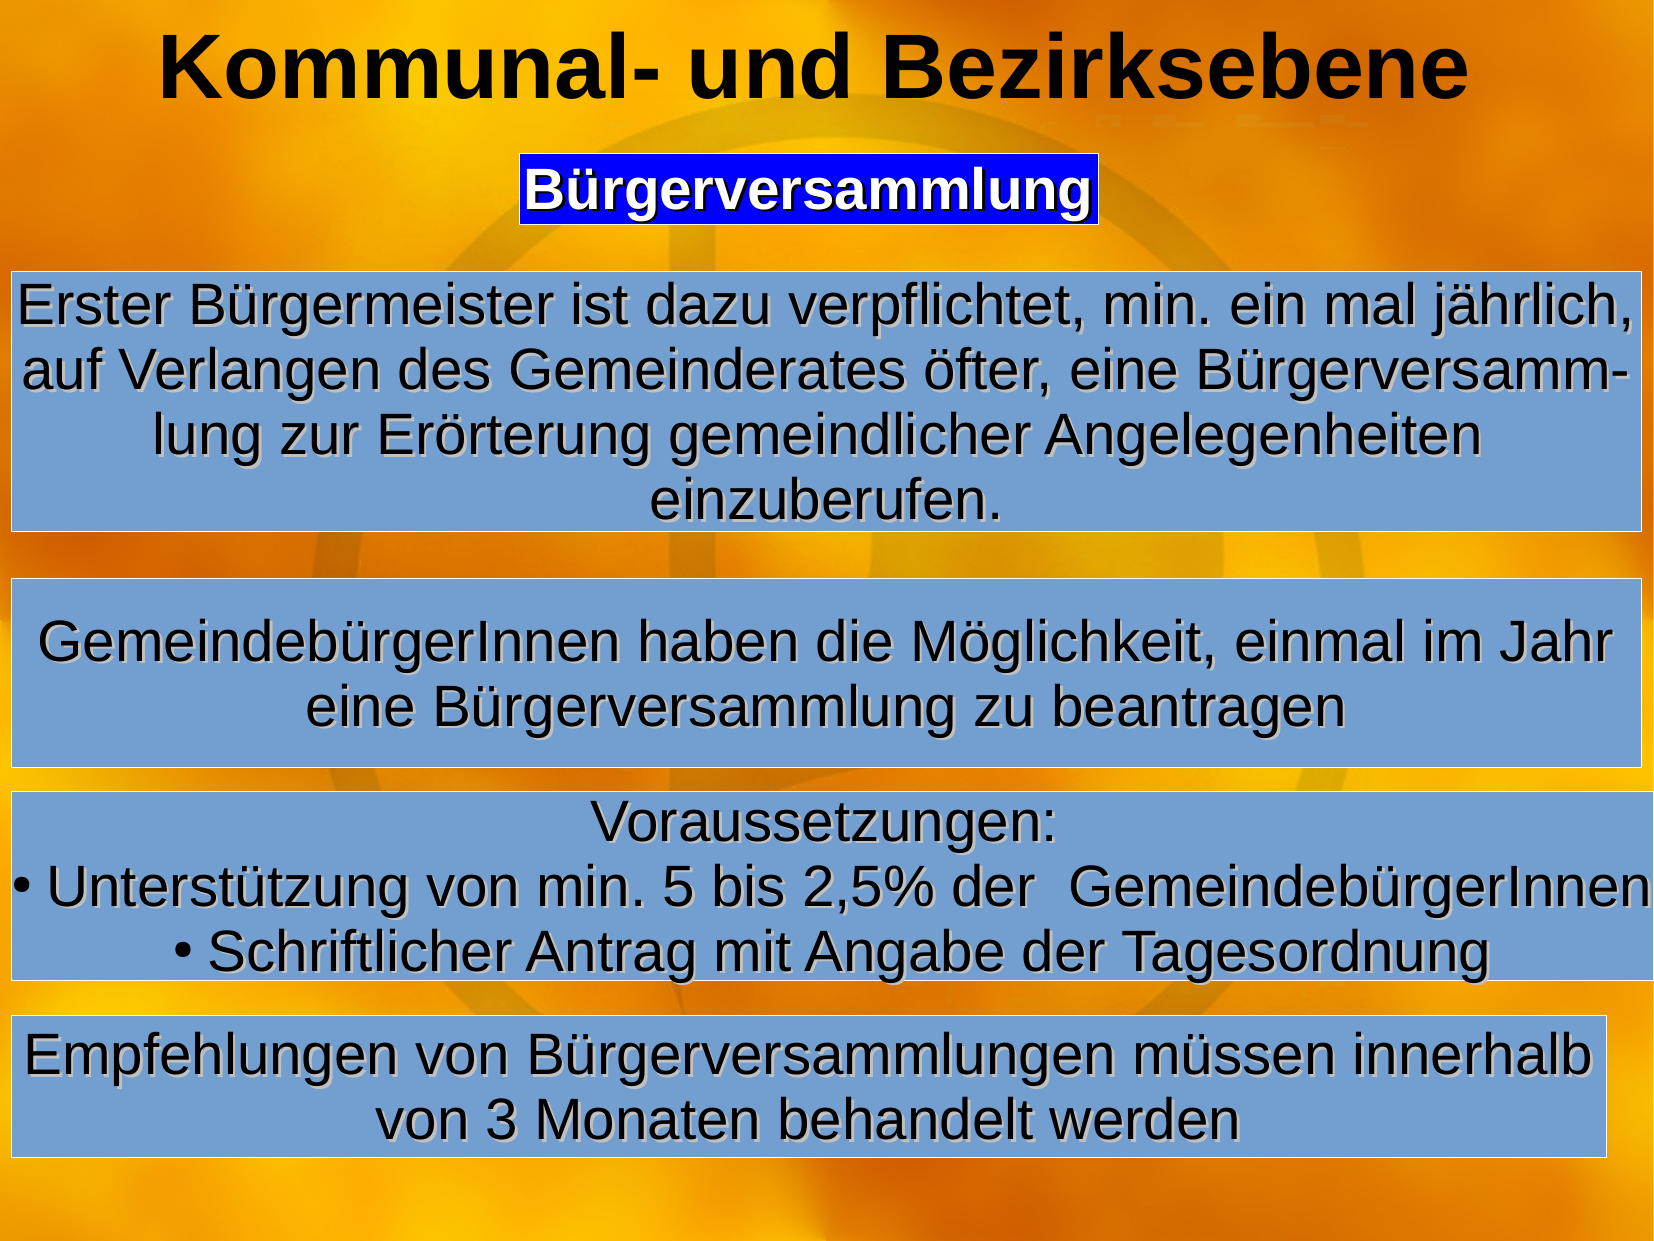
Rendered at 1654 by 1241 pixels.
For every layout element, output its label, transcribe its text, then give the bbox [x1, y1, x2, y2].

text_box Empfehlungen von Bürgerversammlungen müssen innerhalb von 3 Monaten behandelt werden [11, 1015, 1607, 1158]
text_box Voraussetzungen: Unterstützung von min. 5 bis 2,5% der GemeindebürgerInnen Schriftlicher Antrag mit Angabe der Tagesordnung [11, 791, 1654, 981]
title Kommunal- und Bezirksebene [59, 15, 1571, 119]
picture [0, 0, 1654, 1241]
text_box Erster Bürgermeister ist dazu verpflichtet, min. ein mal jährlich, auf Verlangen des Gemeinderates öfter, eine Bürgerversamm- lung zur Erörterung gemeindlicher Angelegenheiten einzuberufen. [11, 271, 1642, 532]
text_box GemeindebürgerInnen haben die Möglichkeit, einmal im Jahr eine Bürgerversammlung zu beantragen [11, 578, 1642, 768]
text_box Bürgerversammlung [519, 153, 1099, 225]
